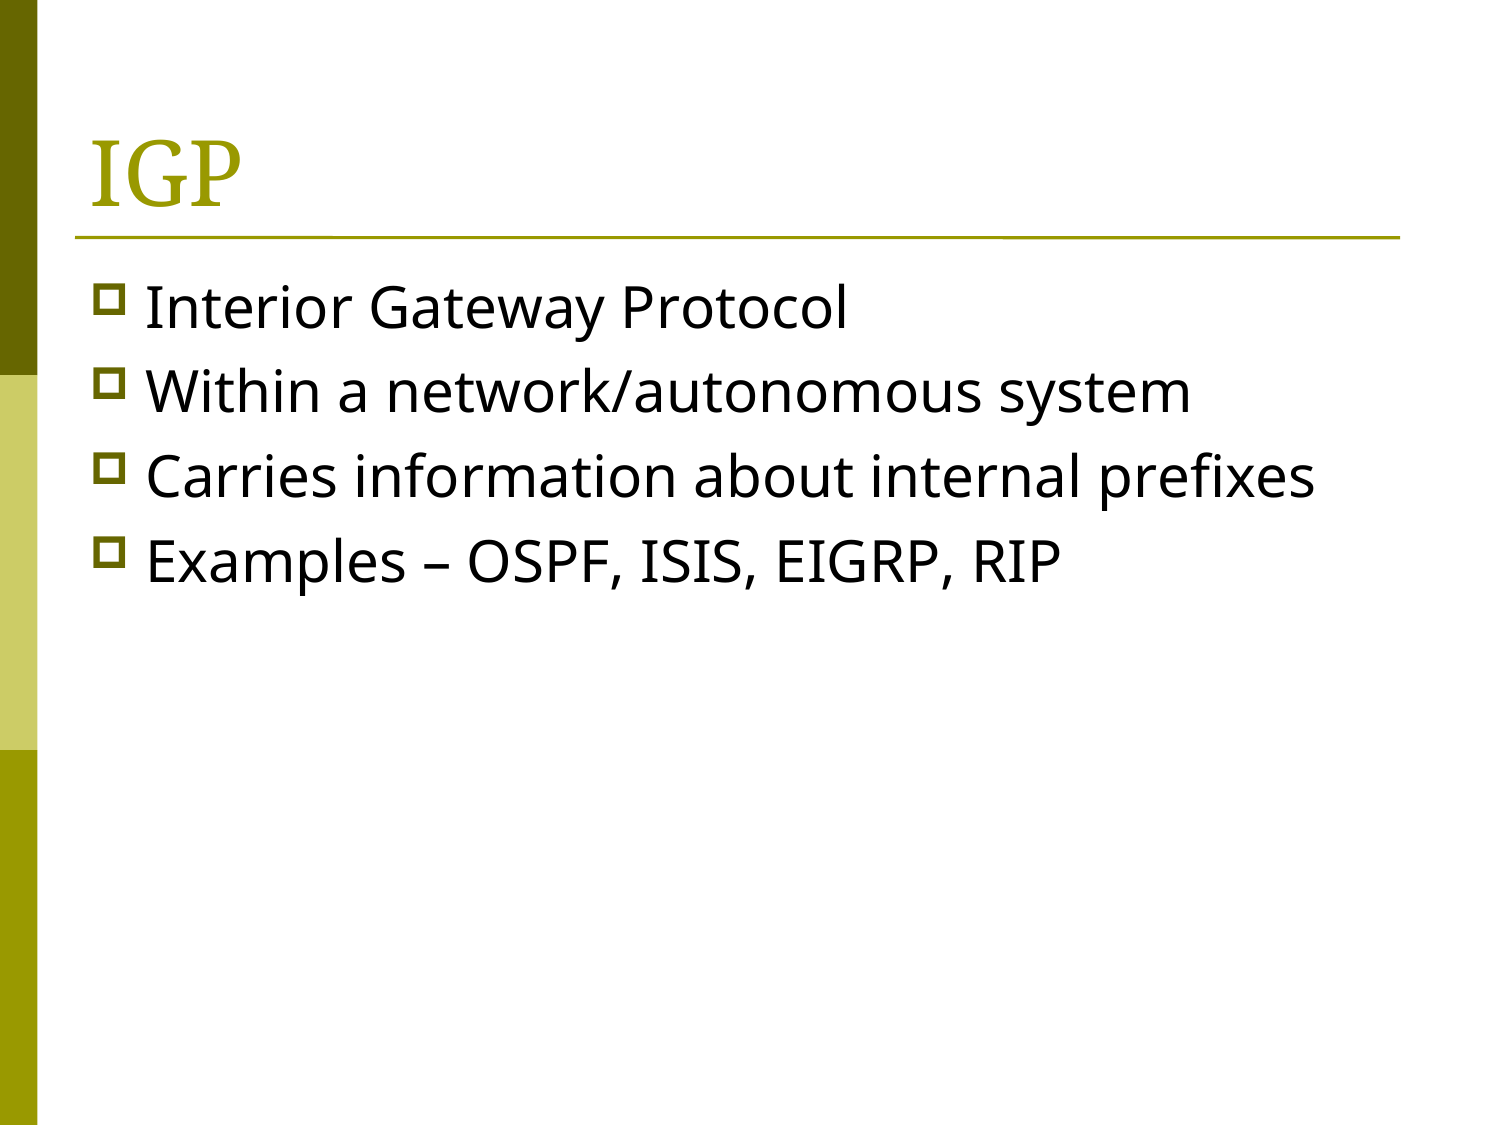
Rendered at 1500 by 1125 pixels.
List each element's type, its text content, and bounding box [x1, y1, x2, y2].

list Interior Gateway Protocol Within a network/autonomous system Carries information about internal prefixes Examples – OSPF, ISIS, EIGRP, RIP [75, 262, 1426, 1006]
title IGP [75, 45, 1426, 233]
